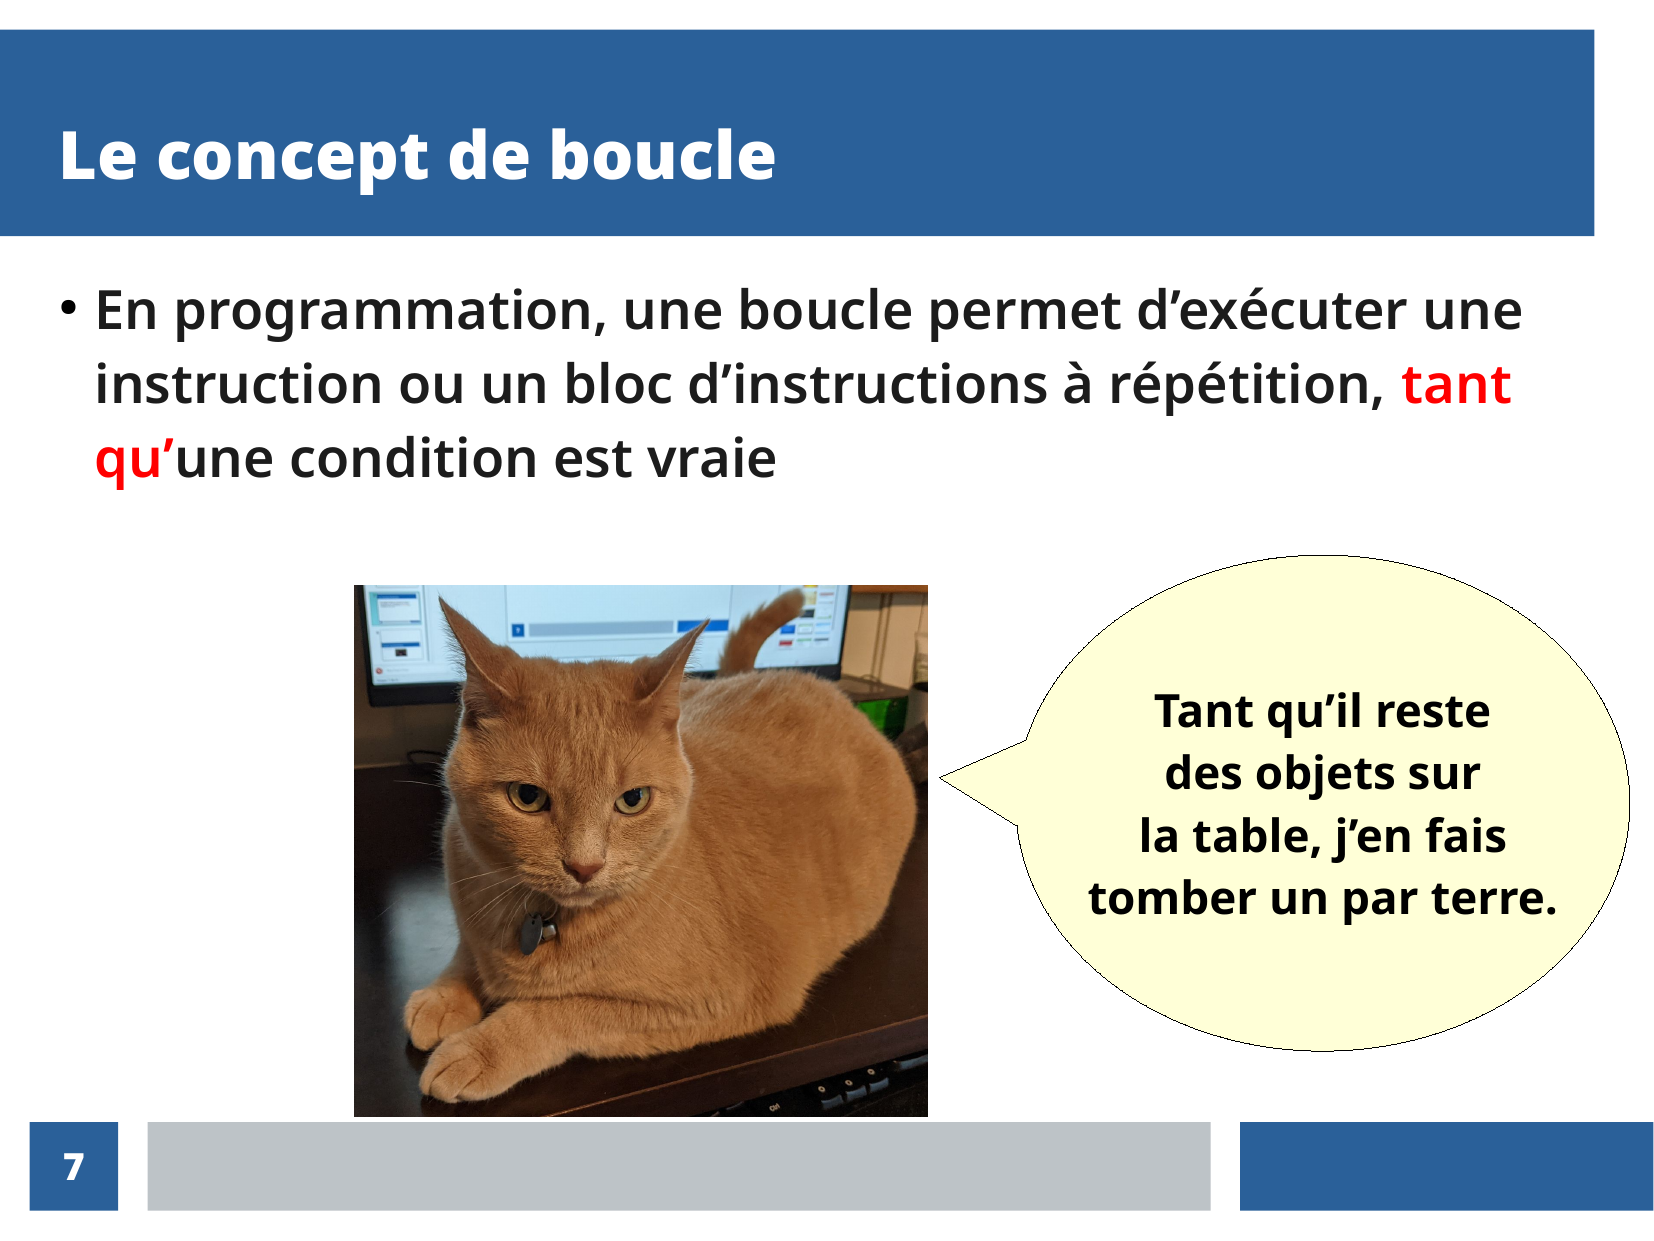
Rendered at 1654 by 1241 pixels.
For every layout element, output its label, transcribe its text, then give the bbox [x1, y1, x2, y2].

picture [354, 585, 928, 1117]
text_box Tant qu’il reste des objets sur la table, j’en fais tomber un par terre. [939, 555, 1630, 1052]
list En programmation, une boucle permet d’exécuter une instruction ou un bloc d’instructions à répétition, tant qu’une condition est vraie [59, 271, 1565, 562]
title Le concept de boucle [59, 66, 1595, 200]
